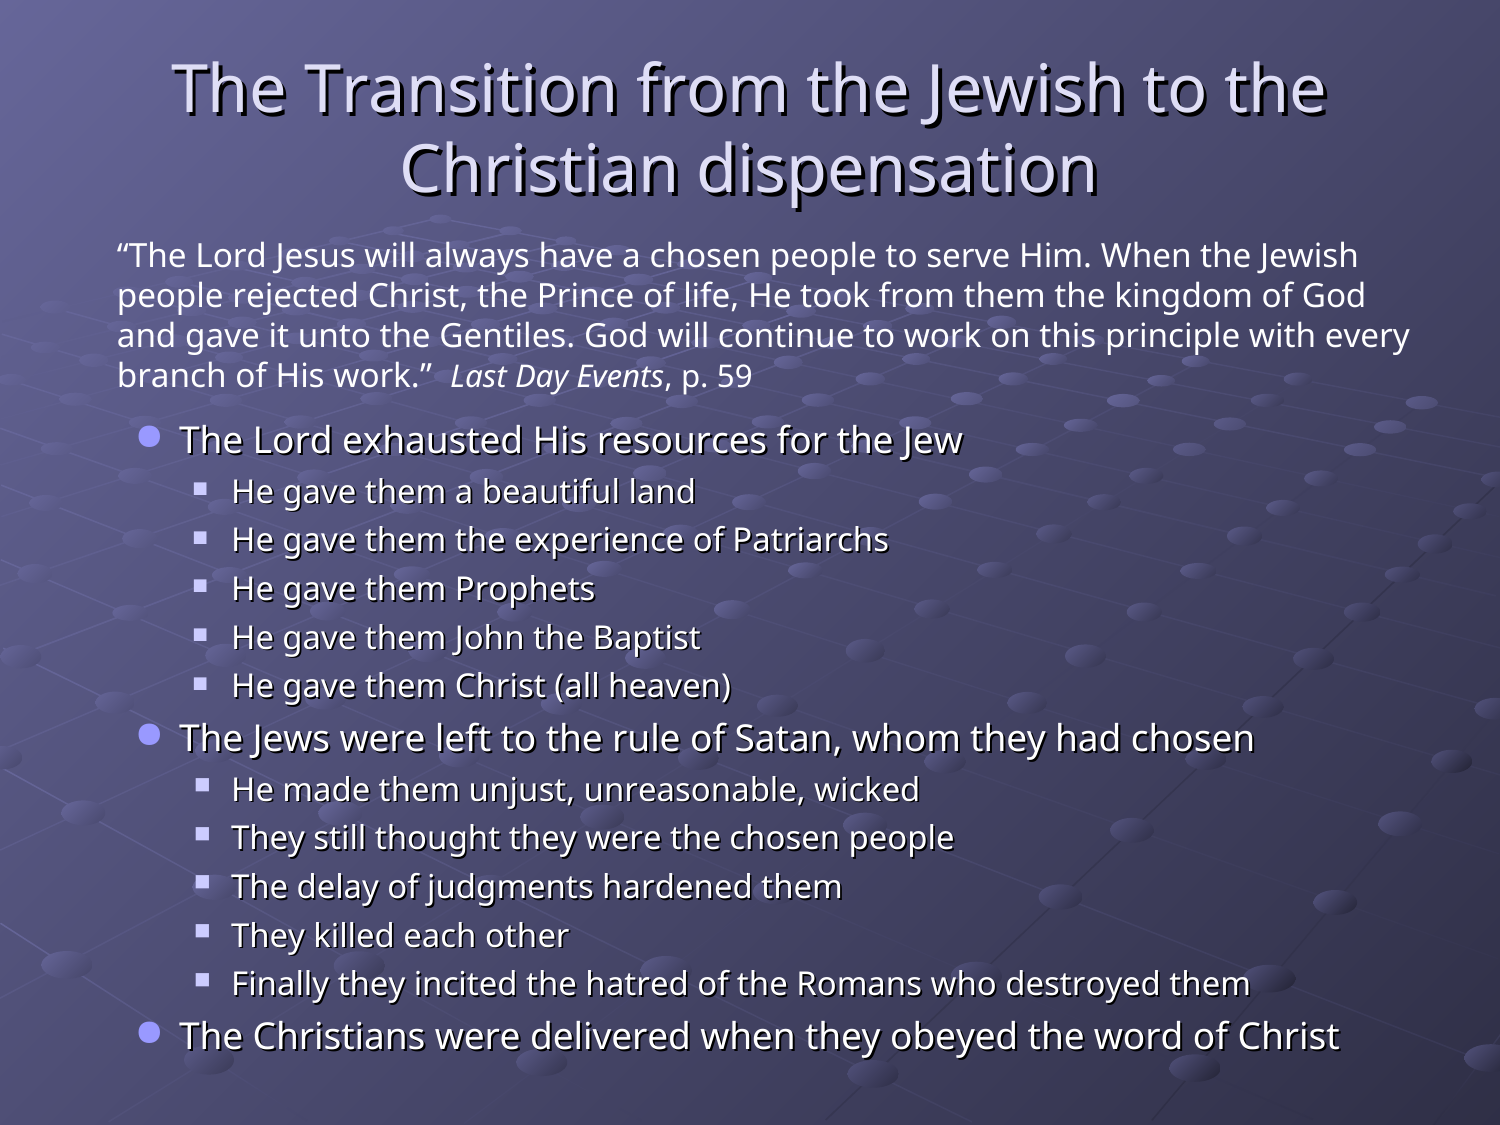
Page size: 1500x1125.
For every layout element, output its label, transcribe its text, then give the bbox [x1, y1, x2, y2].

text_box “The Lord Jesus will always have a chosen people to serve Him. When the Jewish people rejected Christ, the Prince of life, He took from them the kingdom of God and gave it unto the Gentiles. God will continue to work on this principle with every branch of His work.” Last Day Events, p. 59 [102, 226, 1449, 402]
list The Lord exhausted His resources for the Jew He gave them a beautiful land He gave them the experience of Patriarchs He gave them Prophets He gave them John the Baptist He gave them Christ (all heaven) The Jews were left to the rule of Satan, whom they had chosen He made them unjust, unreasonable, wicked They still thought they were the chosen people The delay of judgments hardened them They killed each other Finally they incited the hatred of the Romans who destroyed them The Christians were delivered when they obeyed the word of Christ [105, 408, 1426, 1072]
title The Transition from the Jewish to the Christian dispensation [75, 32, 1426, 220]
